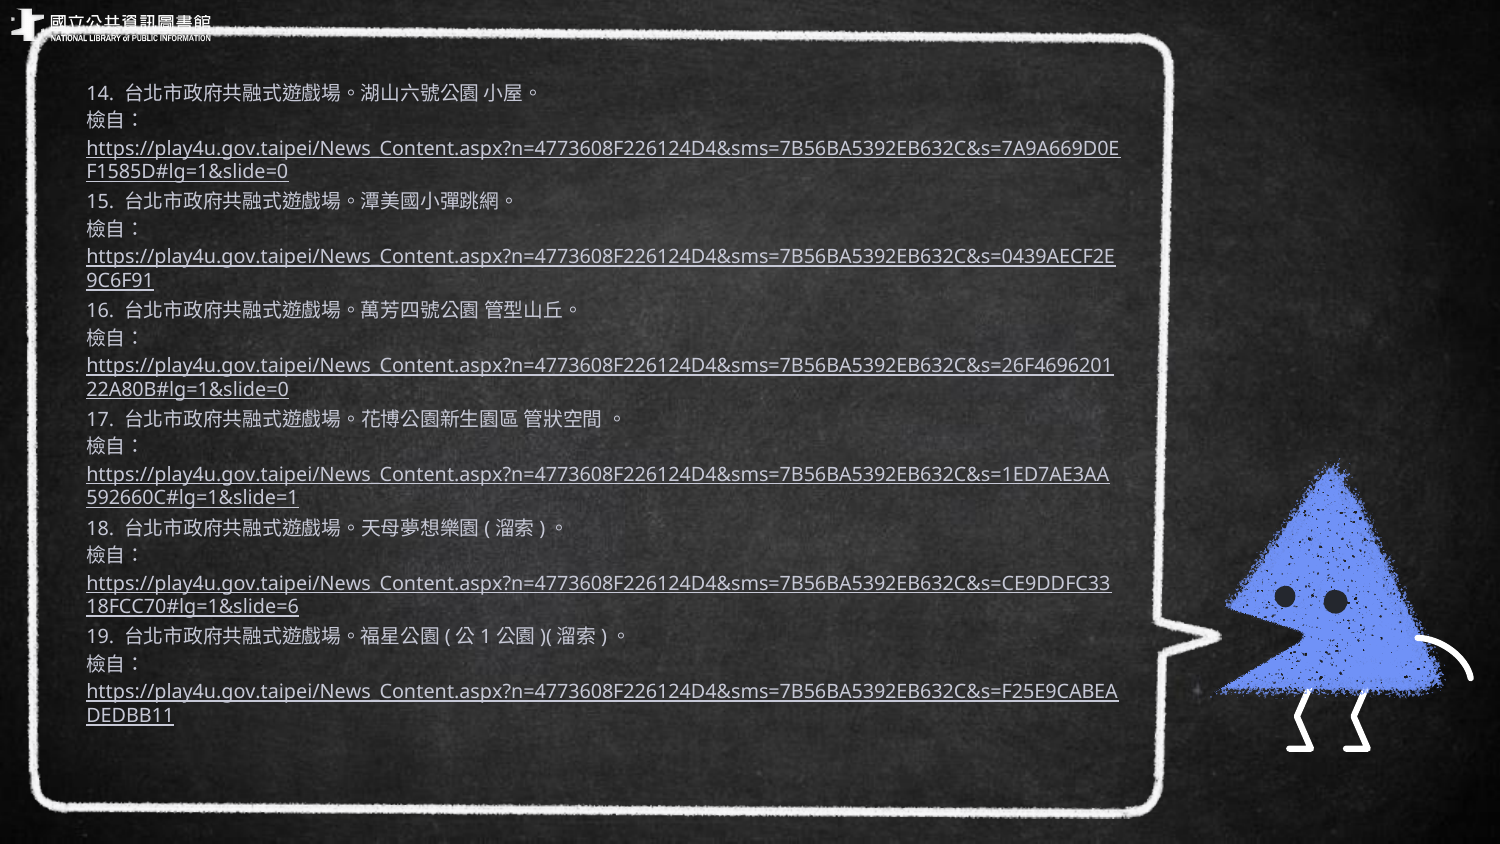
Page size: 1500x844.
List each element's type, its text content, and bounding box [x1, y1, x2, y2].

list 14. 台北市政府共融式遊戲場。湖山六號公園 小屋。 檢自：https://play4u.gov.taipei/News_Content.aspx?n=4773608F226124D4&sms=7B56BA5392EB632C&s=7A9A669D0EF1585D#lg=1&slide=0 15. 台北市政府共融式遊戲場。潭美國小彈跳網。 檢自：https://play4u.gov.taipei/News_Content.aspx?n=4773608F226124D4&sms=7B56BA5392EB632C&s=0439AECF2E9C6F91 16. 台北市政府共融式遊戲場。萬芳四號公園 管型山丘。 檢自：https://play4u.gov.taipei/News_Content.aspx?n=4773608F226124D4&sms=7B56BA5392EB632C&s=26F469620122A80B#lg=1&slide=0 17. 台北市政府共融式遊戲場。花博公園新生園區 管狀空間 。 檢自：https://play4u.gov.taipei/News_Content.aspx?n=4773608F226124D4&sms=7B56BA5392EB632C&s=1ED7AE3AA592660C#lg=1&slide=1 18. 台北市政府共融式遊戲場。天母夢想樂園(溜索)。 檢自：https://play4u.gov.taipei/News_Content.aspx?n=4773608F226124D4&sms=7B56BA5392EB632C&s=CE9DDFC3318FCC70#lg=1&slide=6 19. 台北市政府共融式遊戲場。福星公園(公1公園)(溜索)。 檢自：https://play4u.gov.taipei/News_Content.aspx?n=4773608F226124D4&sms=7B56BA5392EB632C&s=F25E9CABEADEDBB11 [53, 77, 1122, 619]
